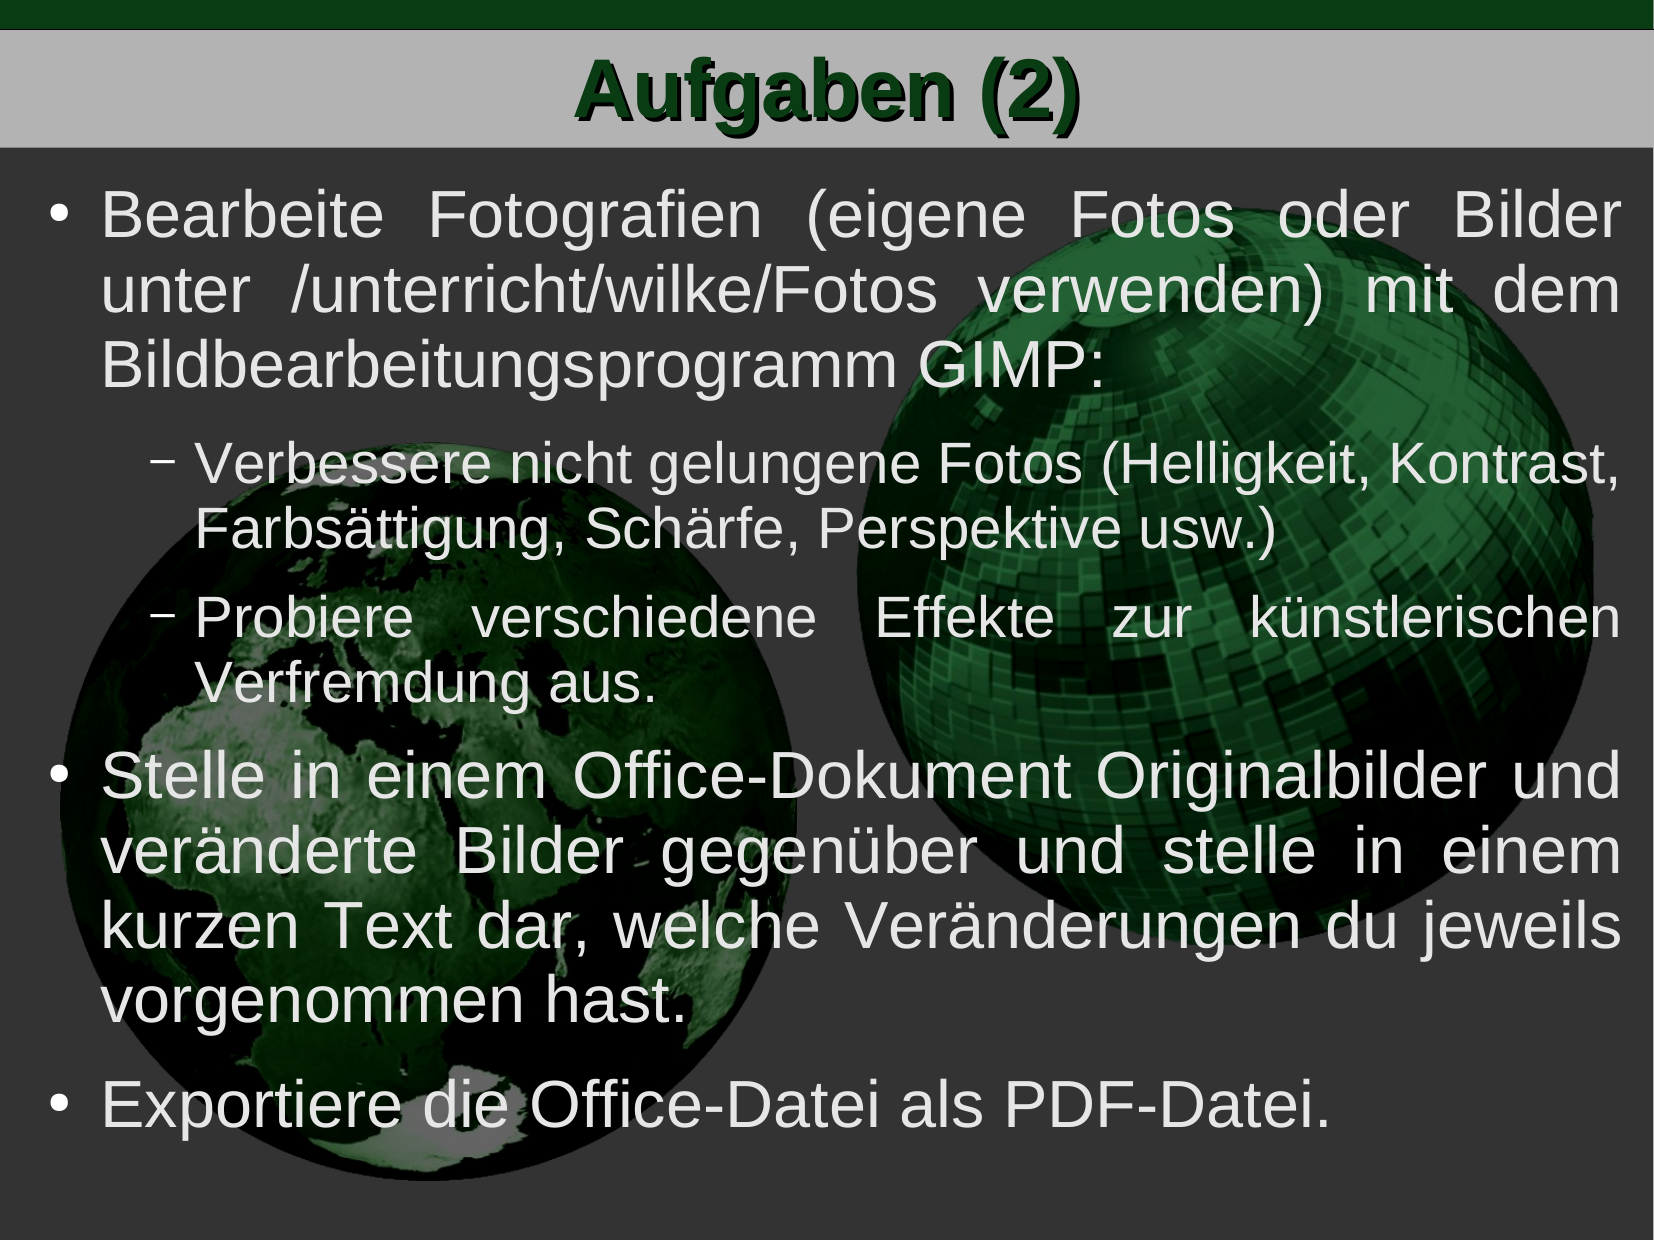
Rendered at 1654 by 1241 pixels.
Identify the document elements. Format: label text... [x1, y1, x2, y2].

list Bearbeite Fotografien (eigene Fotos oder Bilder unter /unterricht/wilke/Fotos verwenden) mit dem Bildbearbeitungsprogramm GIMP: Verbessere nicht gelungene Fotos (Helligkeit, Kontrast, Farbsättigung, Schärfe, Perspektive usw.) Probiere verschiedene Effekte zur künstlerischen Verfremdung aus. Stelle in einem Office-Dokument Originalbilder und veränderte Bilder gegenüber und stelle in einem kurzen Text dar, welche Veränderungen du jeweils vorgenommen hast. Exportiere die Office-Datei als PDF-Datei. [29, 177, 1625, 1238]
title Aufgaben (2) [29, 29, 1625, 148]
